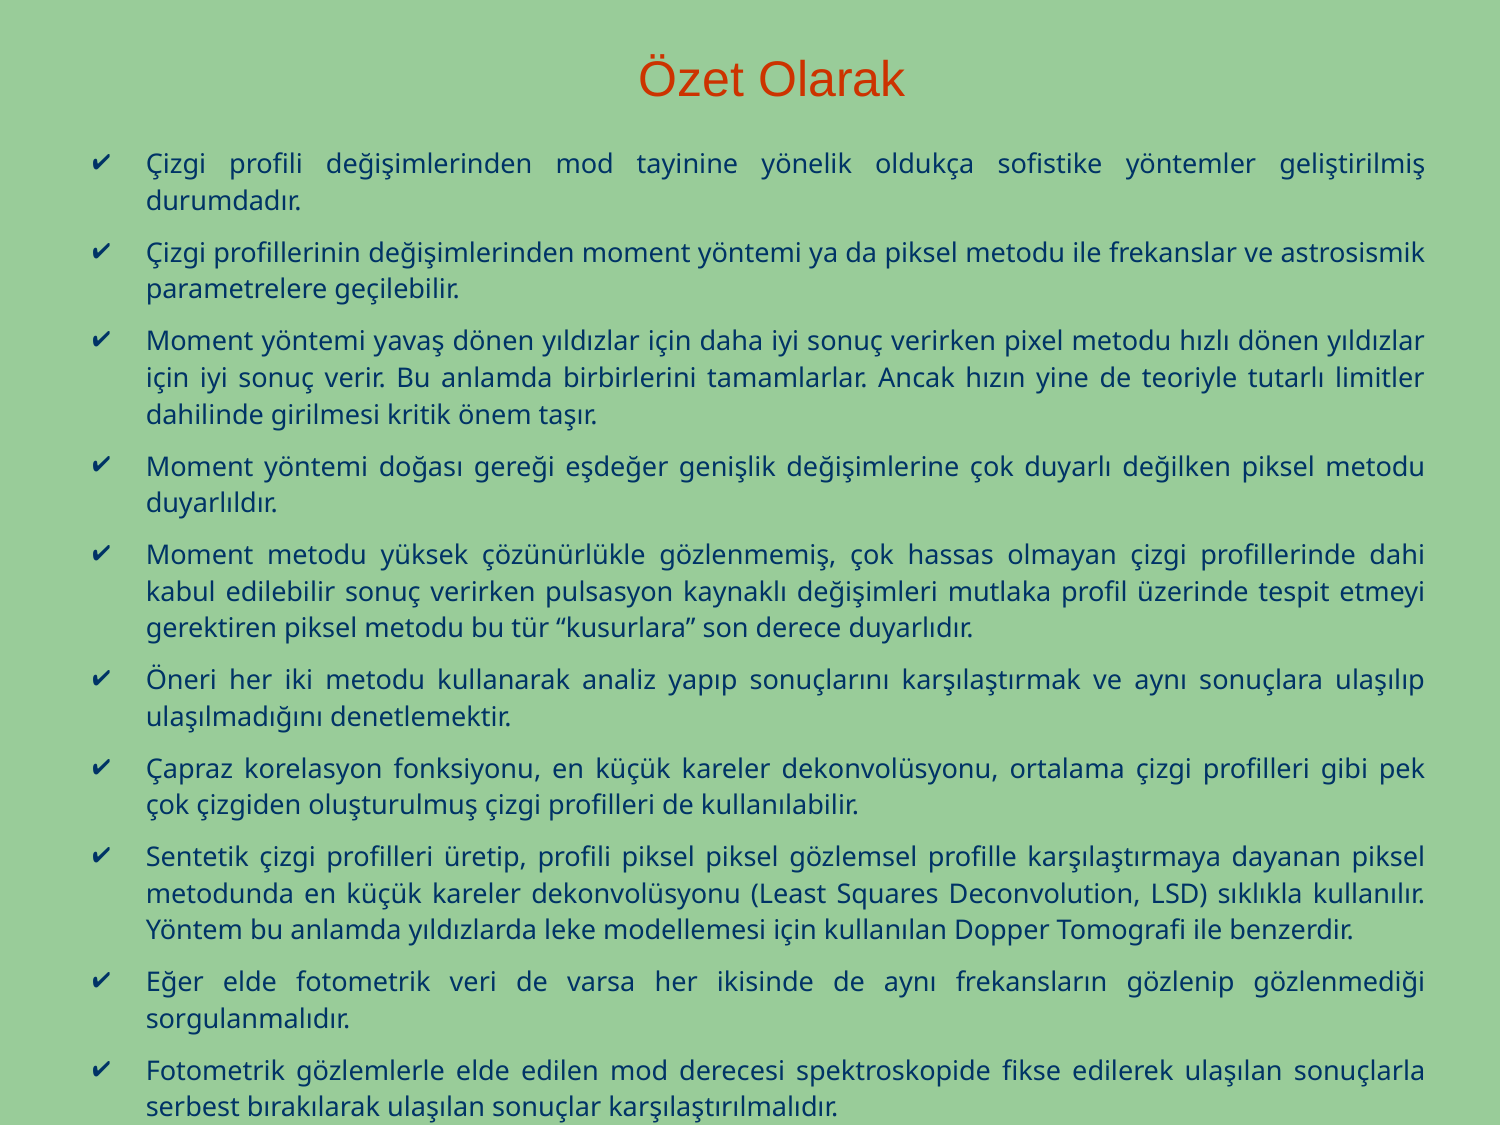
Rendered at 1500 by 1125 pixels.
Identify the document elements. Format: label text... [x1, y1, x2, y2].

title Özet Olarak [135, 22, 1410, 136]
list Çizgi profili değişimlerinden mod tayinine yönelik oldukça sofistike yöntemler geliştirilmiş durumdadır. Çizgi profillerinin değişimlerinden moment yöntemi ya da piksel metodu ile frekanslar ve astrosismik parametrelere geçilebilir. Moment yöntemi yavaş dönen yıldızlar için daha iyi sonuç verirken pixel metodu hızlı dönen yıldızlar için iyi sonuç verir. Bu anlamda birbirlerini tamamlarlar. Ancak hızın yine de teoriyle tutarlı limitler dahilinde girilmesi kritik önem taşır. Moment yöntemi doğası gereği eşdeğer genişlik değişimlerine çok duyarlı değilken piksel metodu duyarlıldır. Moment metodu yüksek çözünürlükle gözlenmemiş, çok hassas olmayan çizgi profillerinde dahi kabul edilebilir sonuç verirken pulsasyon kaynaklı değişimleri mutlaka profil üzerinde tespit etmeyi gerektiren piksel metodu bu tür “kusurlara” son derece duyarlıdır. Öneri her iki metodu kullanarak analiz yapıp sonuçlarını karşılaştırmak ve aynı sonuçlara ulaşılıp ulaşılmadığını denetlemektir. Çapraz korelasyon fonksiyonu, en küçük kareler dekonvolüsyonu, ortalama çizgi profilleri gibi pek çok çizgiden oluşturulmuş çizgi profilleri de kullanılabilir. Sentetik çizgi profilleri üretip, profili piksel piksel gözlemsel profille karşılaştırmaya dayanan piksel metodunda en küçük kareler dekonvolüsyonu (Least Squares Deconvolution, LSD) sıklıkla kullanılır. Yöntem bu anlamda yıldızlarda leke modellemesi için kullanılan Dopper Tomografi ile benzerdir. Eğer elde fotometrik veri de varsa her ikisinde de aynı frekansların gözlenip gözlenmediği sorgulanmalıdır. Fotometrik gözlemlerle elde edilen mod derecesi spektroskopide fikse edilerek ulaşılan sonuçlarla serbest bırakılarak ulaşılan sonuçlar karşılaştırılmalıdır. Tek bir mod için dahi olsa (l,m) belirleme yıldızı anlamak konusunda çok önemli bir adımdır. [75, 145, 1425, 1107]
